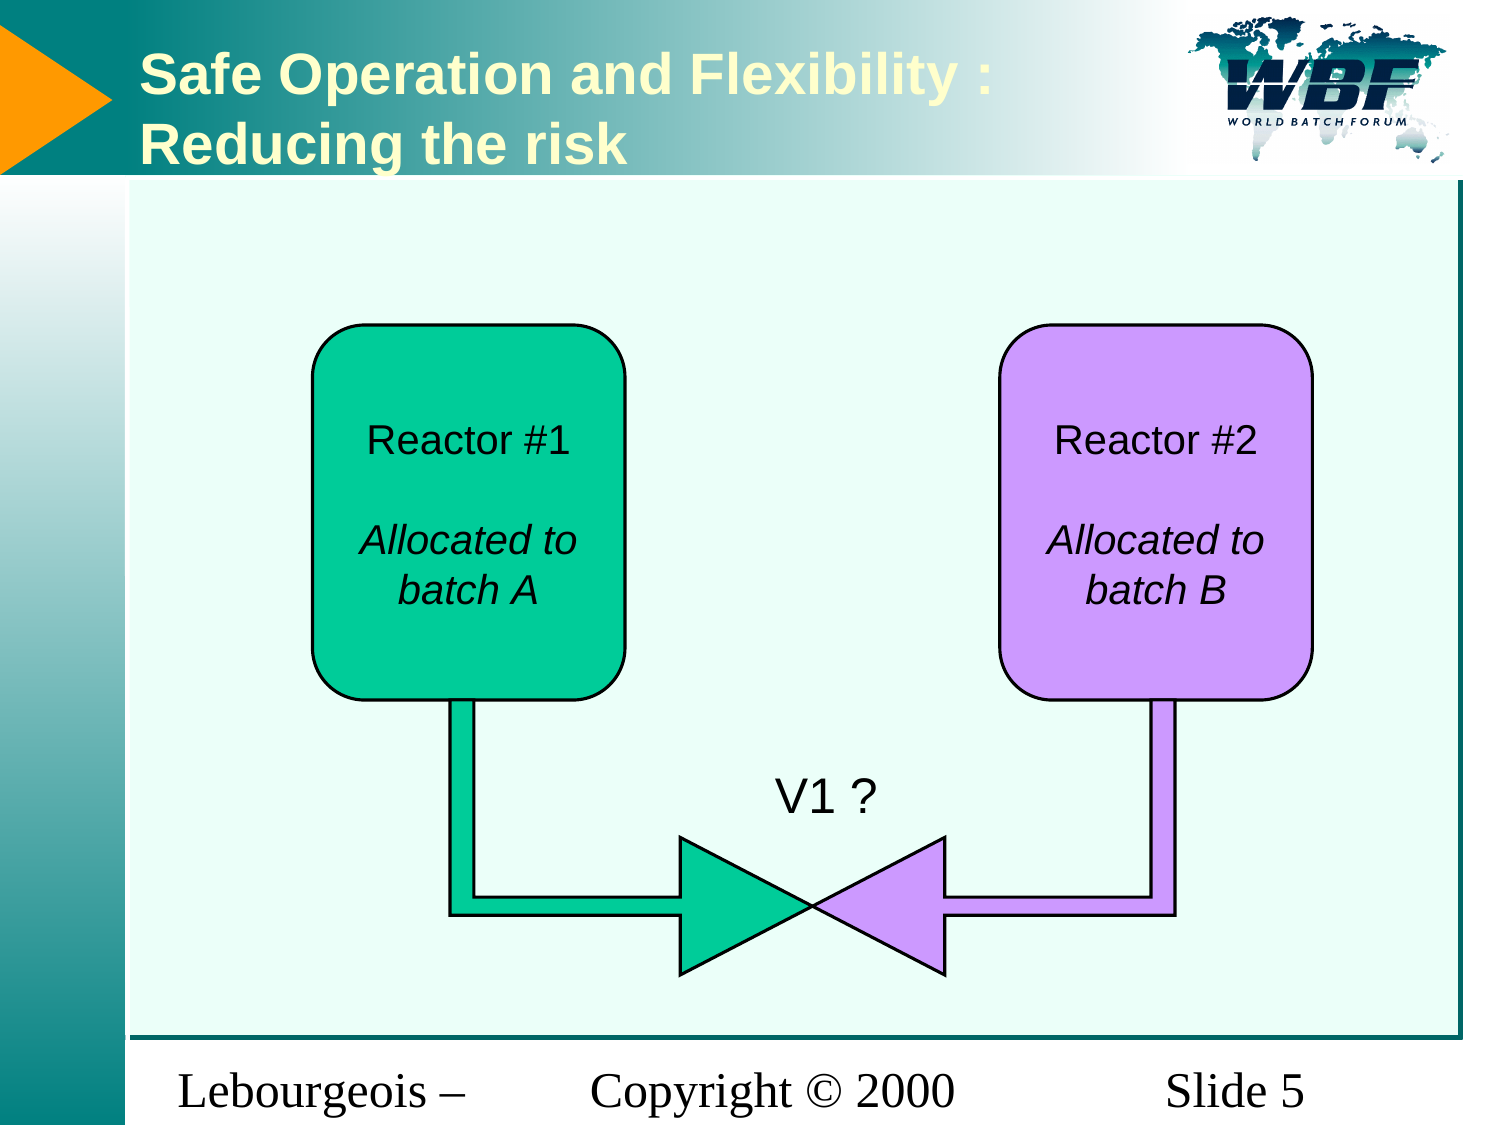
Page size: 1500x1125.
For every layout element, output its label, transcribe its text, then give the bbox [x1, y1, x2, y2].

text_box [766, 920, 786, 931]
text_box [716, 946, 736, 957]
text_box [771, 884, 791, 895]
text_box Reactor #1 Allocated to batch A [312, 324, 625, 701]
text_box V1 ? [772, 762, 881, 826]
text_box [721, 858, 741, 869]
text_box [696, 845, 716, 856]
text_box [741, 933, 761, 944]
text_box [746, 871, 766, 882]
text_box Reactor #2 Allocated to batch B [999, 324, 1313, 701]
text_box [680, 837, 691, 897]
text_box [449, 699, 686, 976]
title Safe Operation and Flexibility : Reducing the risk [125, 28, 1150, 184]
text_box [691, 959, 711, 970]
text_box [791, 699, 1176, 976]
